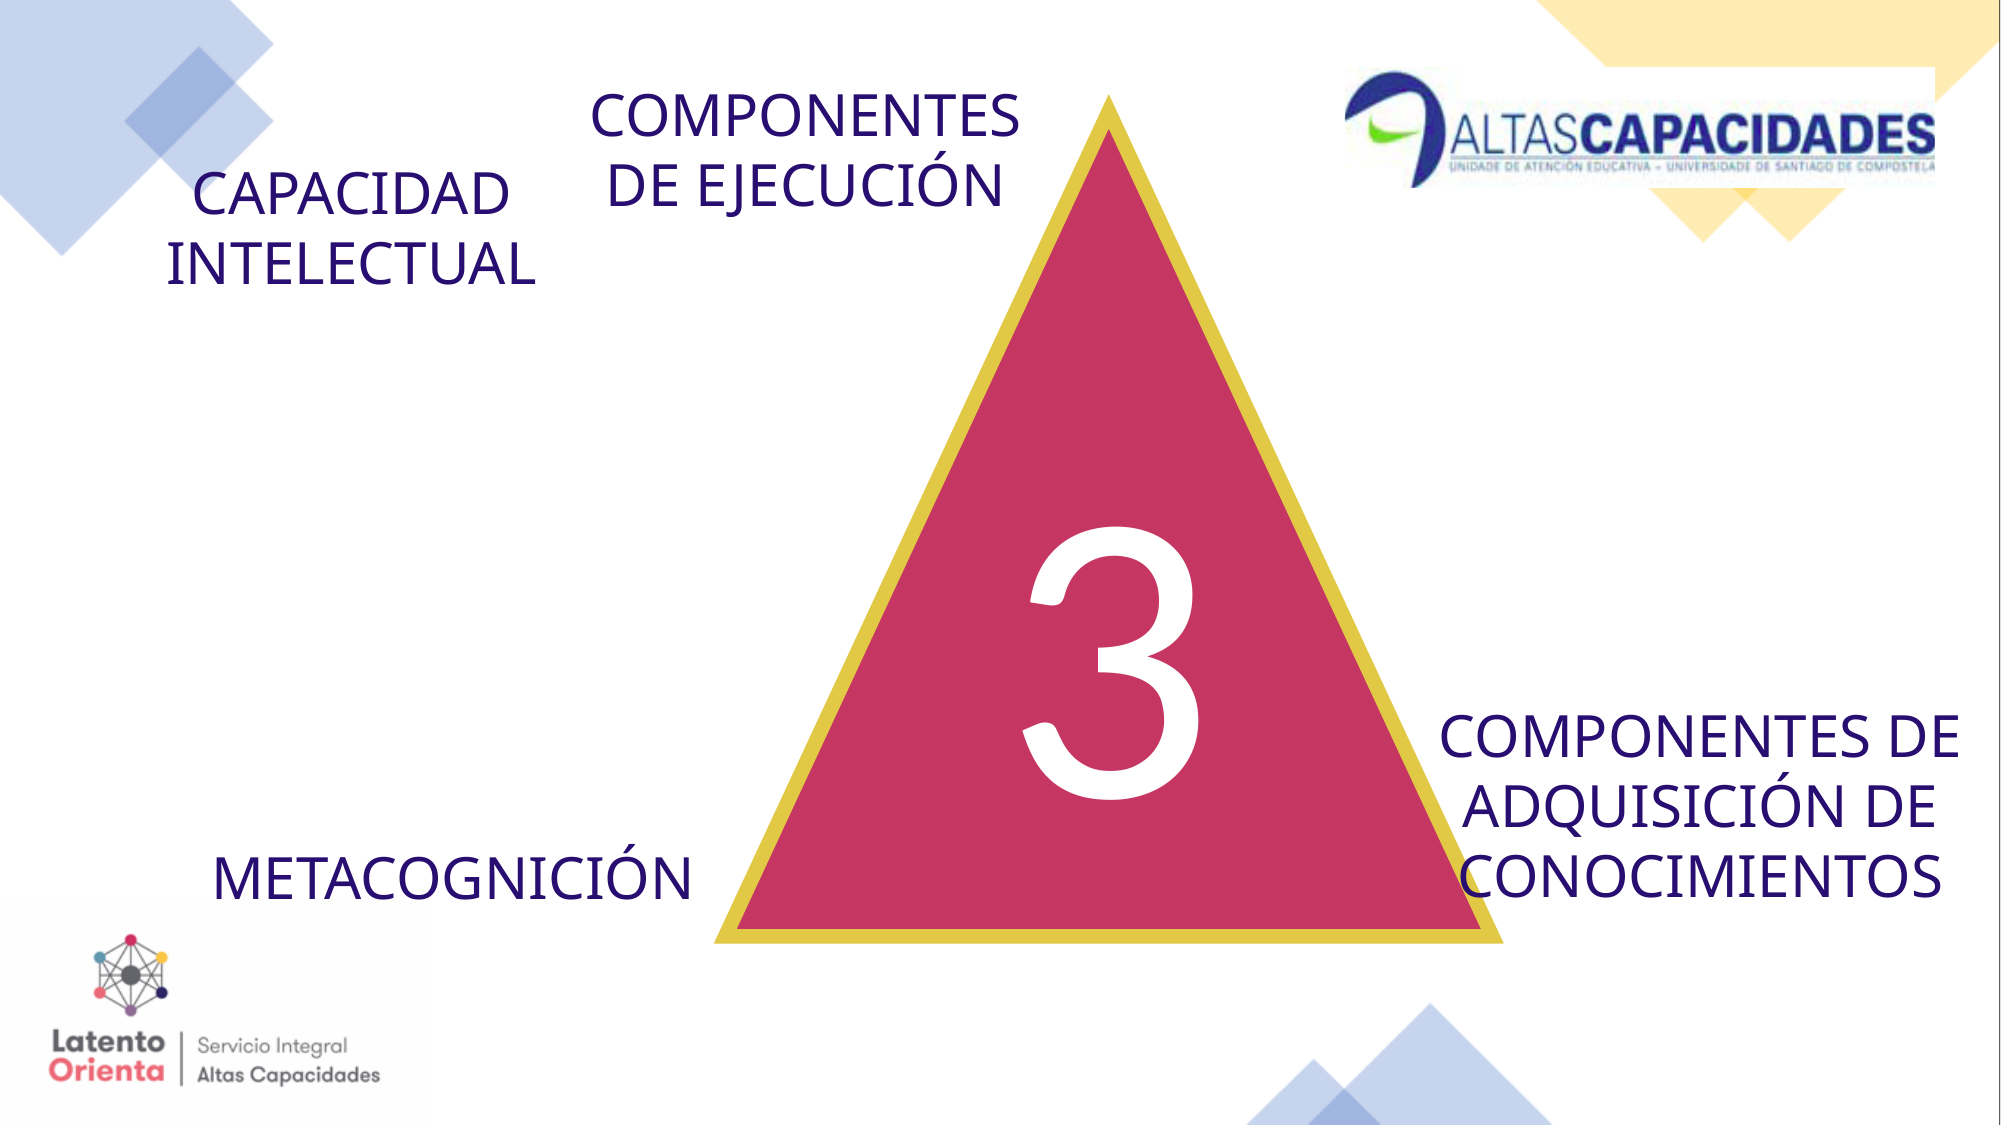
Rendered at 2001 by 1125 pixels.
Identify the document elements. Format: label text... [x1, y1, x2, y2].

text_box COMPONENTES DE EJECUCIÓN [542, 70, 1069, 226]
text_box METACOGNICIÓN [173, 833, 732, 919]
text_box CAPACIDAD INTELECTUAL [107, 148, 596, 304]
text_box 3 [725, 111, 1493, 937]
text_box COMPONENTES DE ADQUISICIÓN DE CONOCIMIENTOS [1316, 692, 2000, 918]
picture [0, 0, 2001, 1125]
